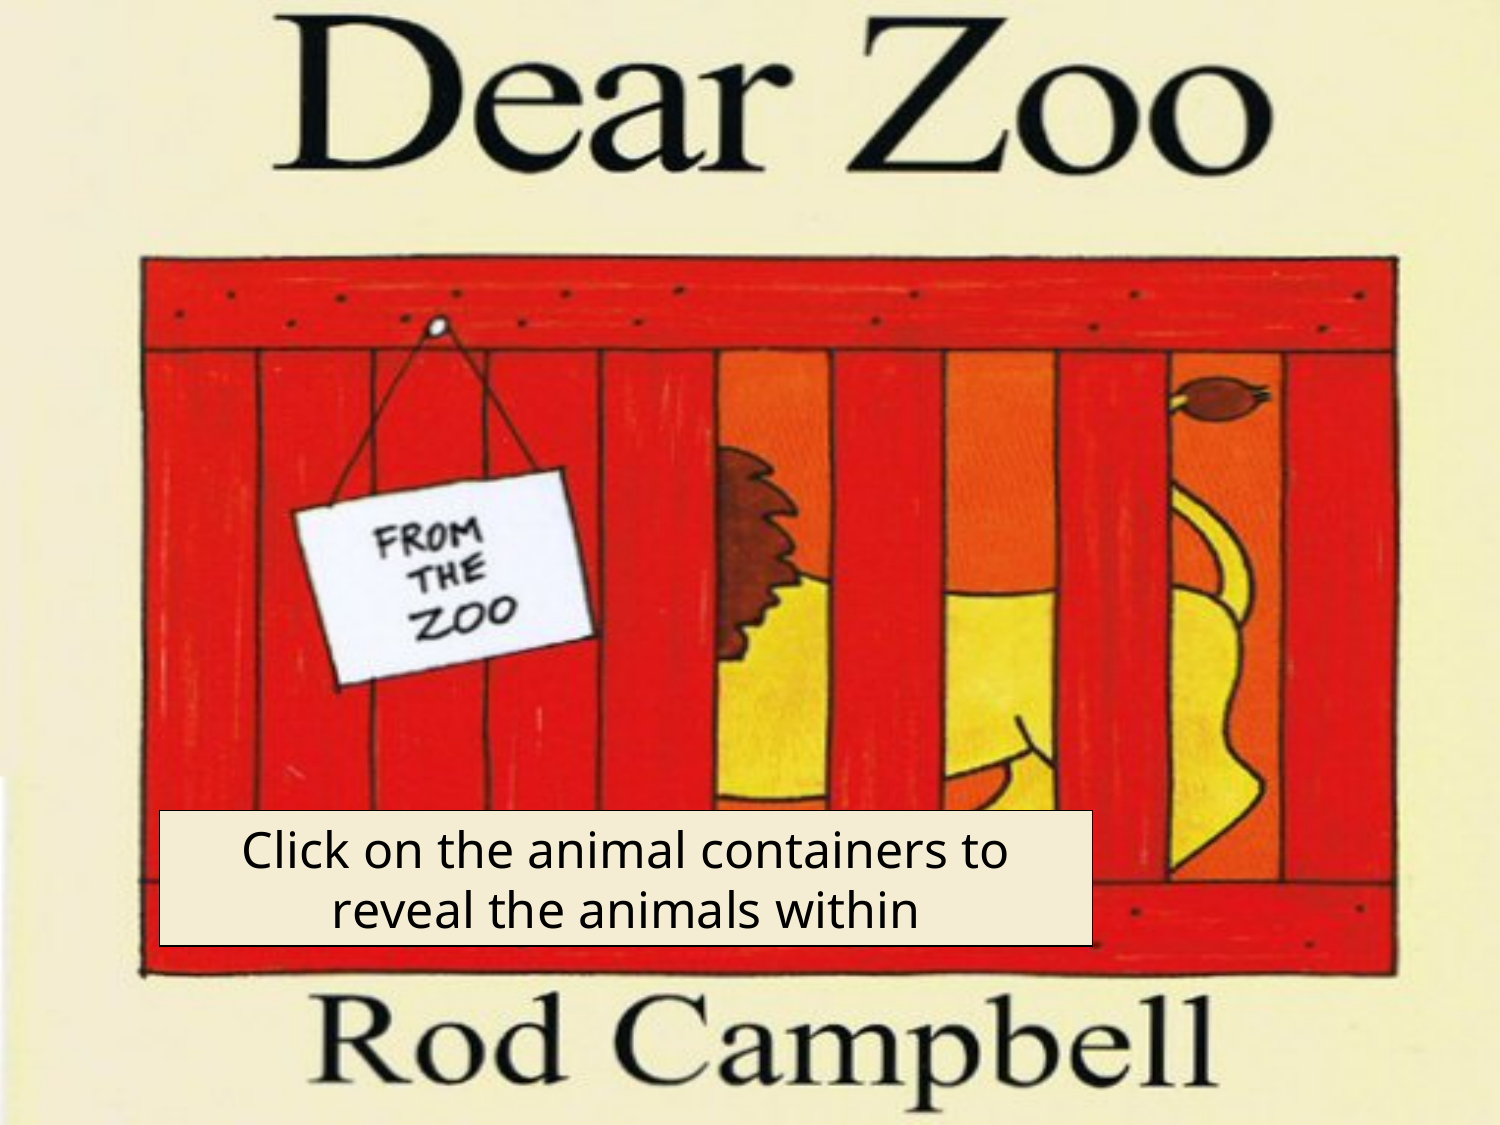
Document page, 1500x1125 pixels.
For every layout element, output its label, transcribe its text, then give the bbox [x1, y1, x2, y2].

picture [0, 0, 1500, 1125]
text_box Click on the animal containers to reveal the animals within [159, 810, 1093, 947]
